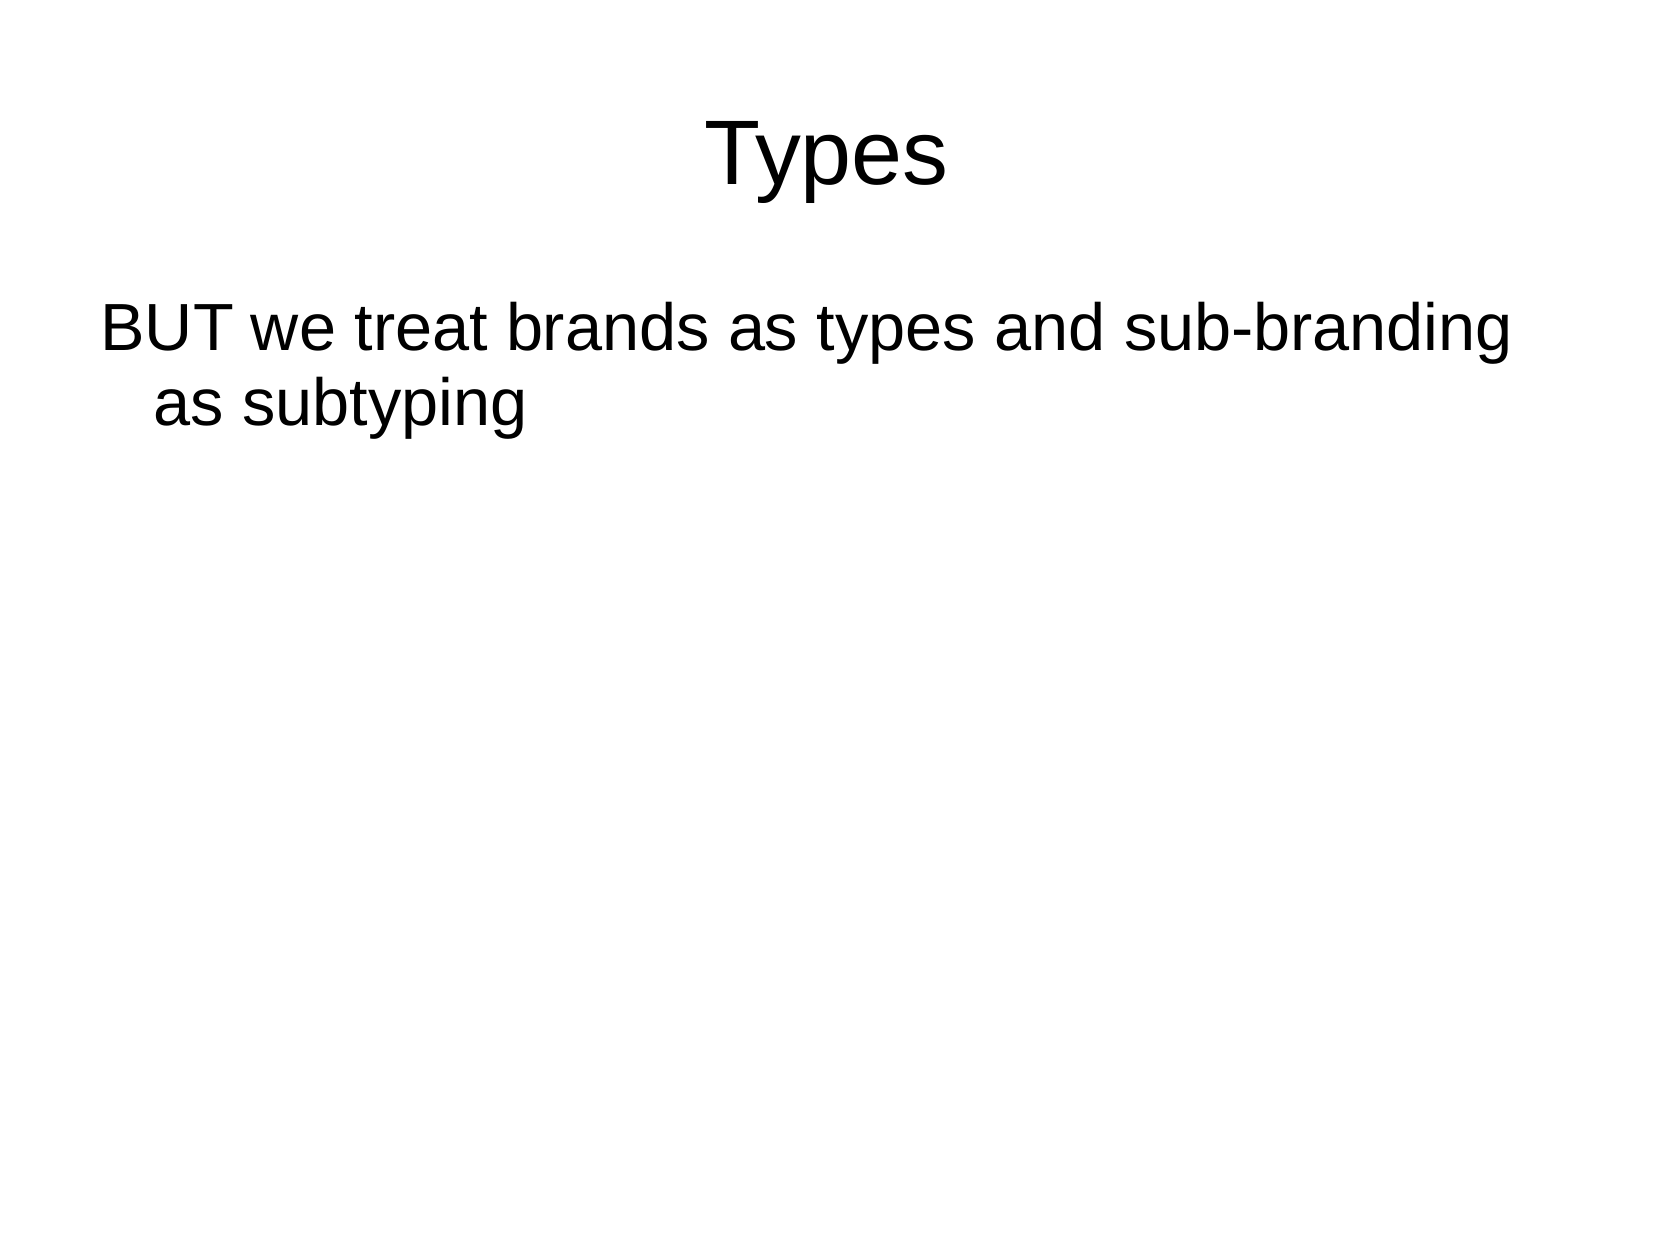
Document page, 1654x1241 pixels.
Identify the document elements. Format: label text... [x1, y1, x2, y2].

title Types [82, 56, 1571, 250]
list BUT we treat brands as types and sub-branding as subtyping [82, 290, 1571, 1094]
